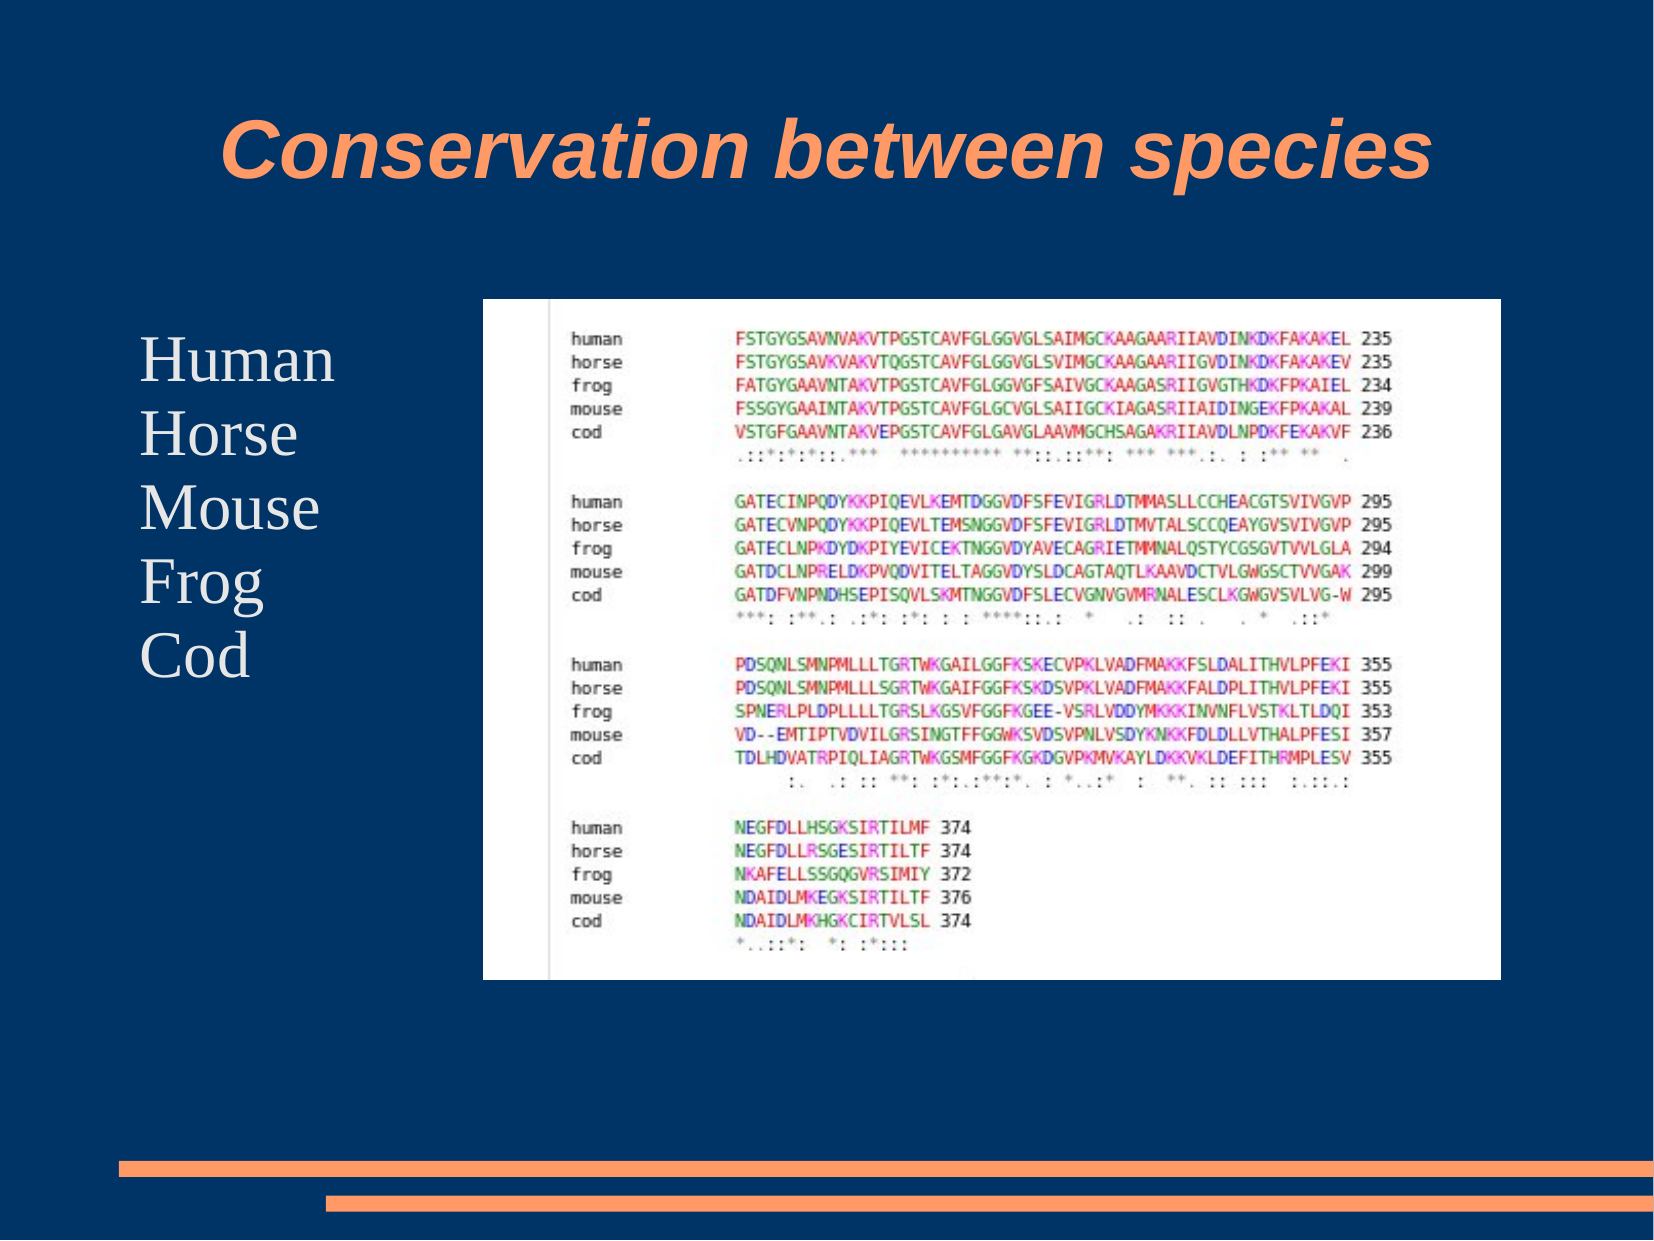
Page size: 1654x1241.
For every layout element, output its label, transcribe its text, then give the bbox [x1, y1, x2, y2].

title Conservation between species [121, 46, 1534, 254]
list Human Horse Mouse Frog Cod [121, 322, 1561, 1133]
picture [483, 299, 1501, 980]
